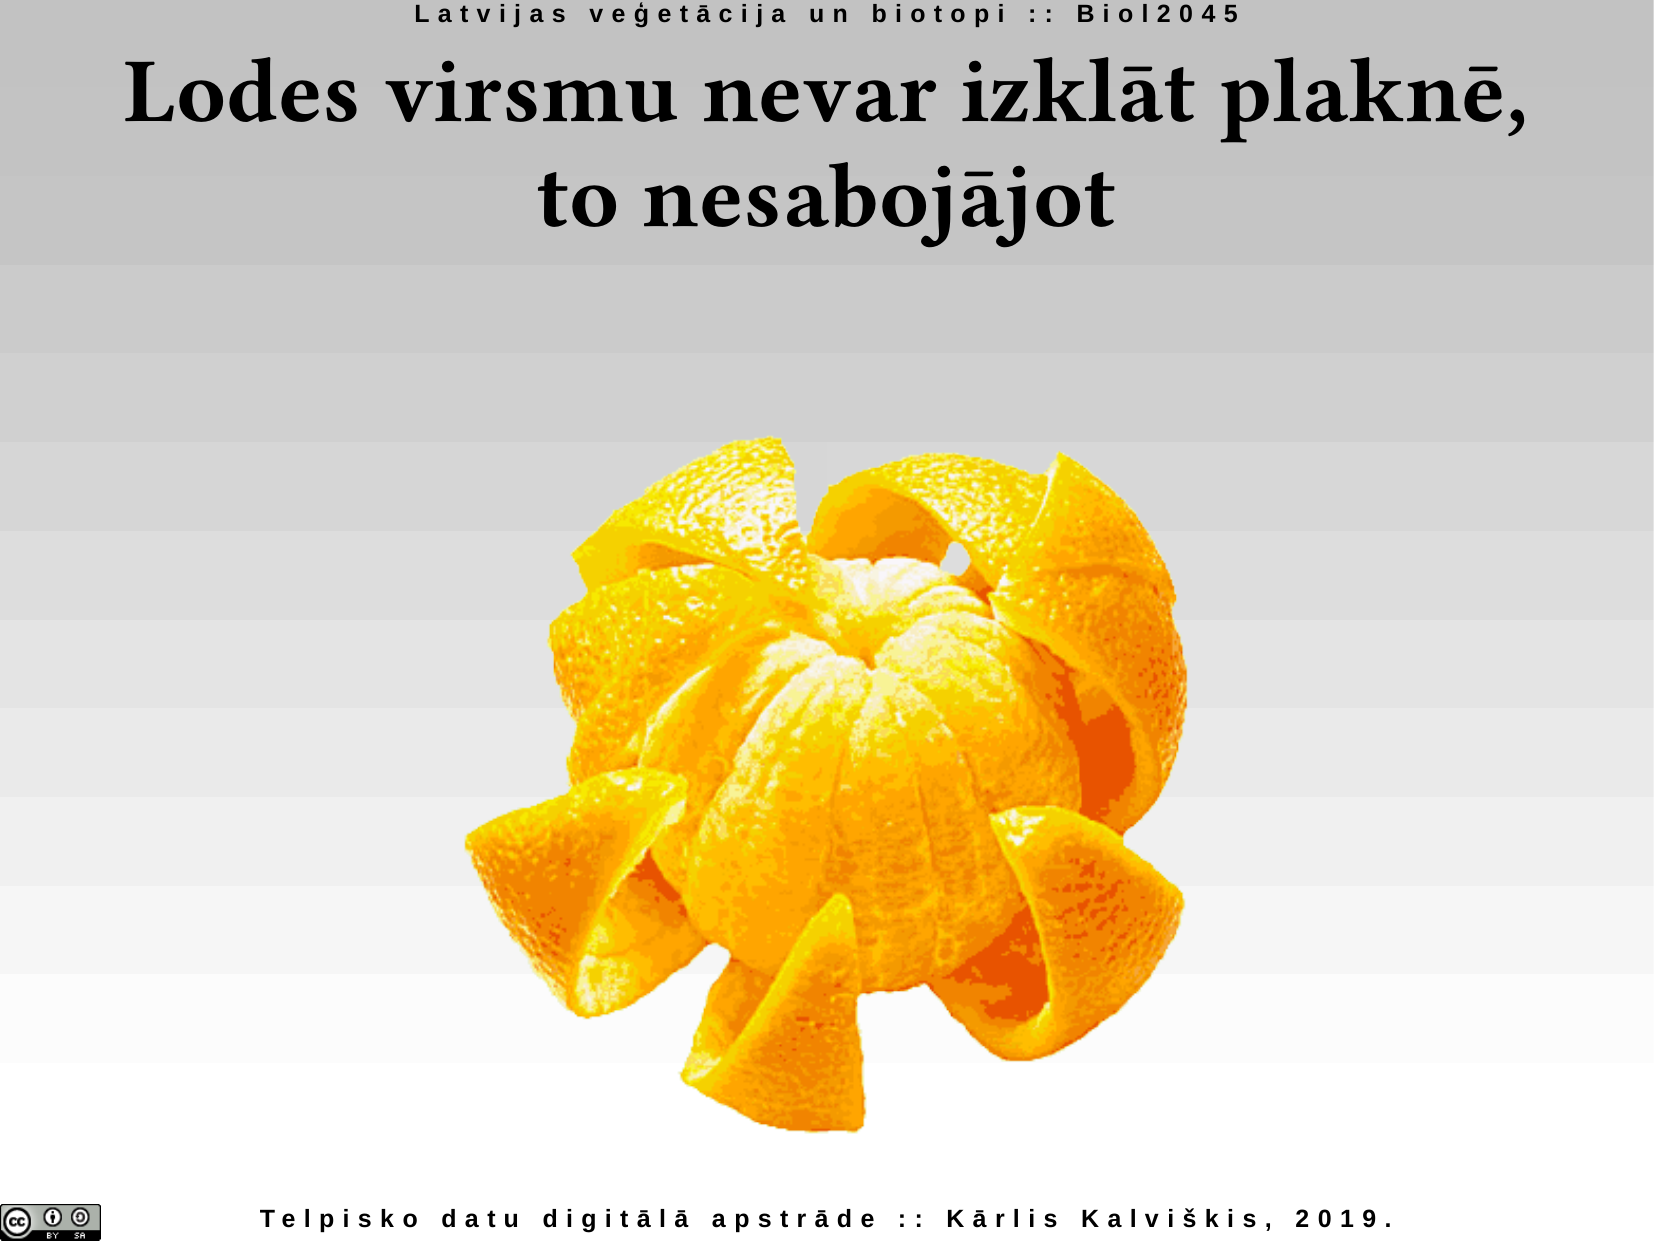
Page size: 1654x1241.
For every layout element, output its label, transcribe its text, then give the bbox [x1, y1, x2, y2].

title Lodes virsmu nevar izklāt plaknē, to nesabojājot [0, 1, 1654, 287]
picture [0, 287, 1654, 1241]
